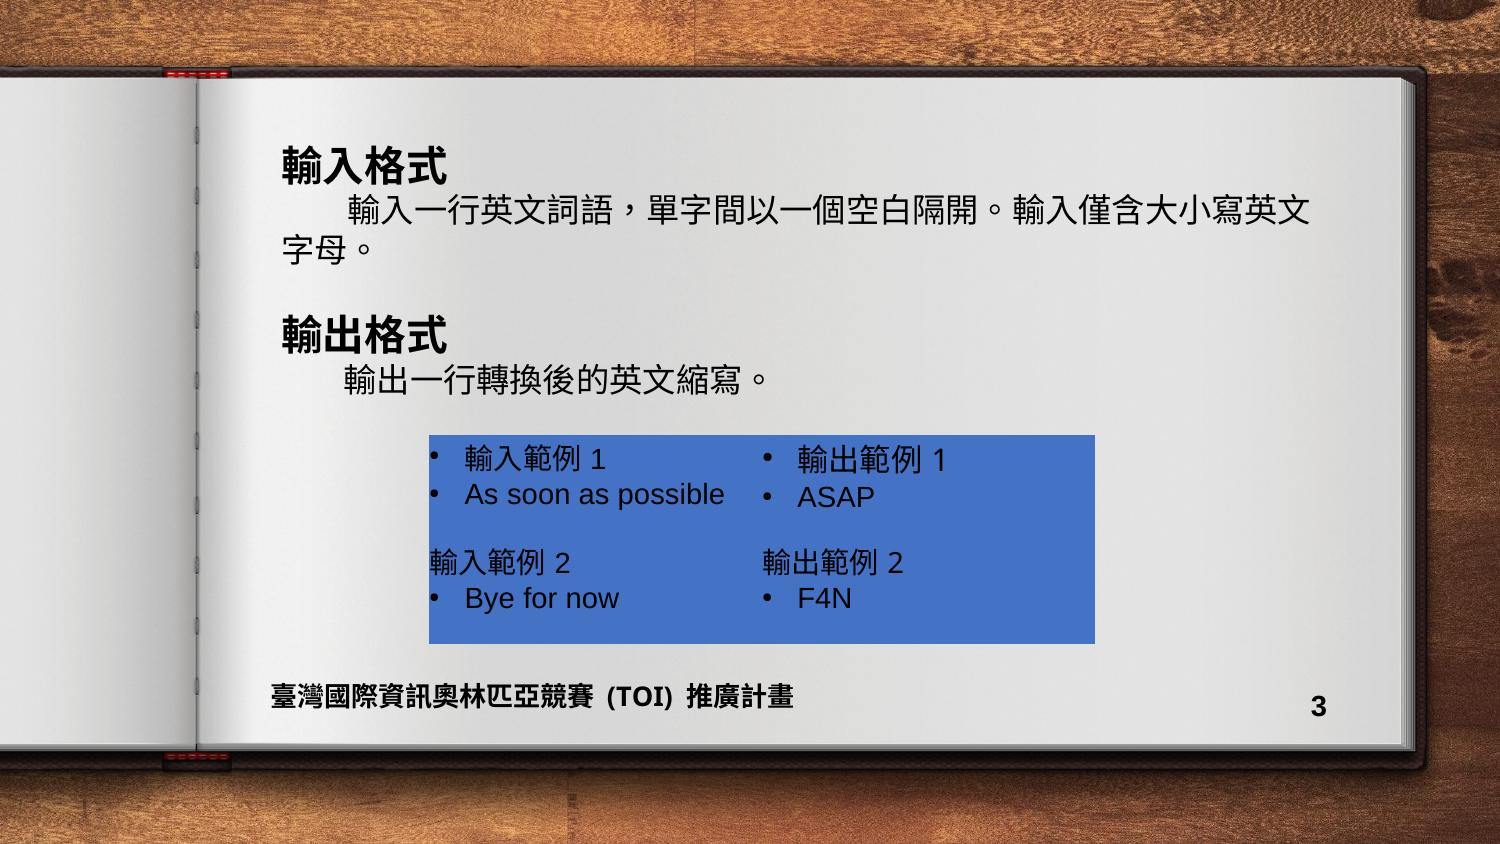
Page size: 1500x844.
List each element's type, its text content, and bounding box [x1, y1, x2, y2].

table_header 輸出範例1 ASAP [762, 435, 1095, 540]
table_header 輸入範例1 As soon as possible [429, 435, 762, 540]
table_cell 輸入範例2 Bye for now [429, 540, 762, 644]
text_box 輸入格式 輸入一行英文詞語，單字間以一個空白隔開。輸入僅含大小寫英文字母。 [266, 132, 1356, 301]
table_cell 輸出範例2 F4N [762, 540, 1095, 644]
text_box 輸出格式 輸出一行轉換後的英文縮寫。 [266, 301, 1368, 406]
text_box [1295, 672, 1386, 737]
